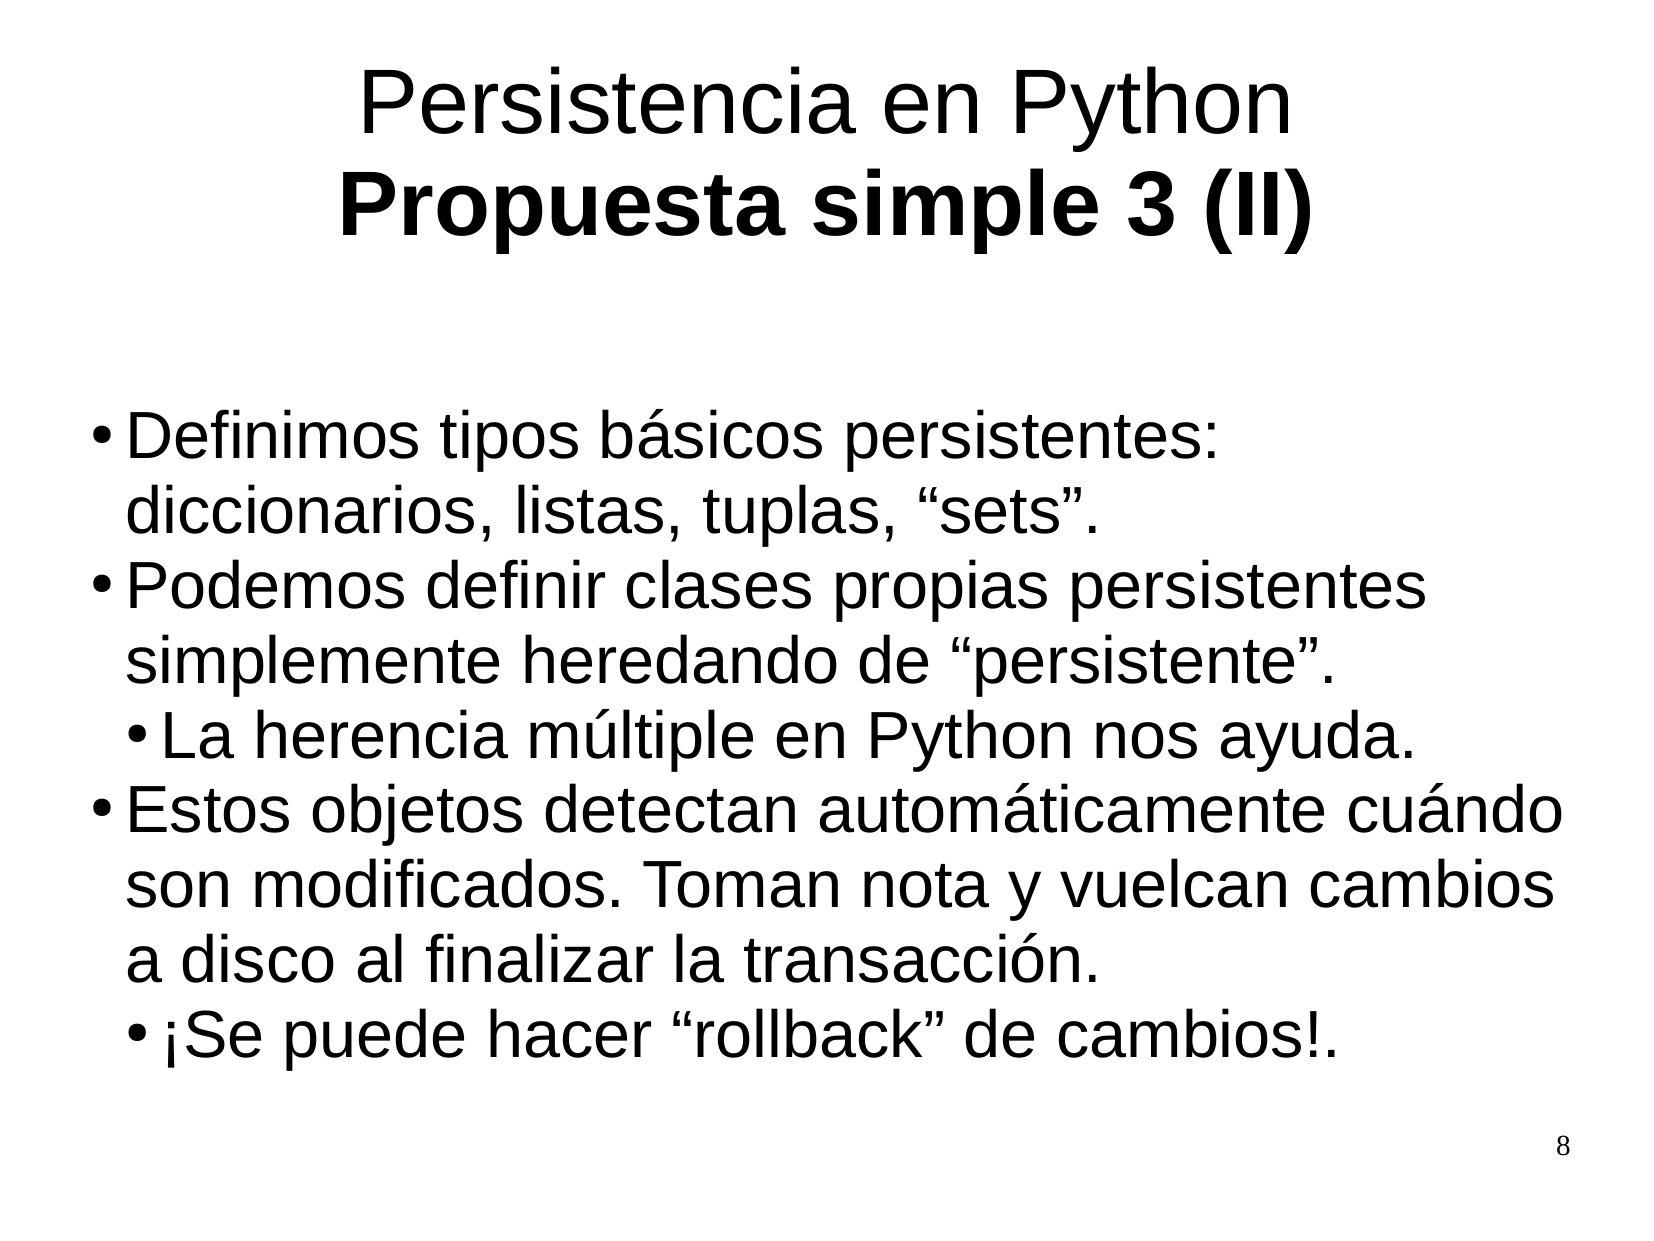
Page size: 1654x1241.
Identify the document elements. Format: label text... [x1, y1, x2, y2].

subtitle Definimos tipos básicos persistentes: diccionarios, listas, tuplas, “sets”. Podemos definir clases propias persistentes simplemente heredando de “persistente”. La herencia múltiple en Python nos ayuda. Estos objetos detectan automáticamente cuándo son modificados. Toman nota y vuelcan cambios a disco al finalizar la transacción. ¡Se puede hacer “rollback” de cambios!. [90, 255, 1579, 1216]
text_box [82, 49, 1571, 1010]
